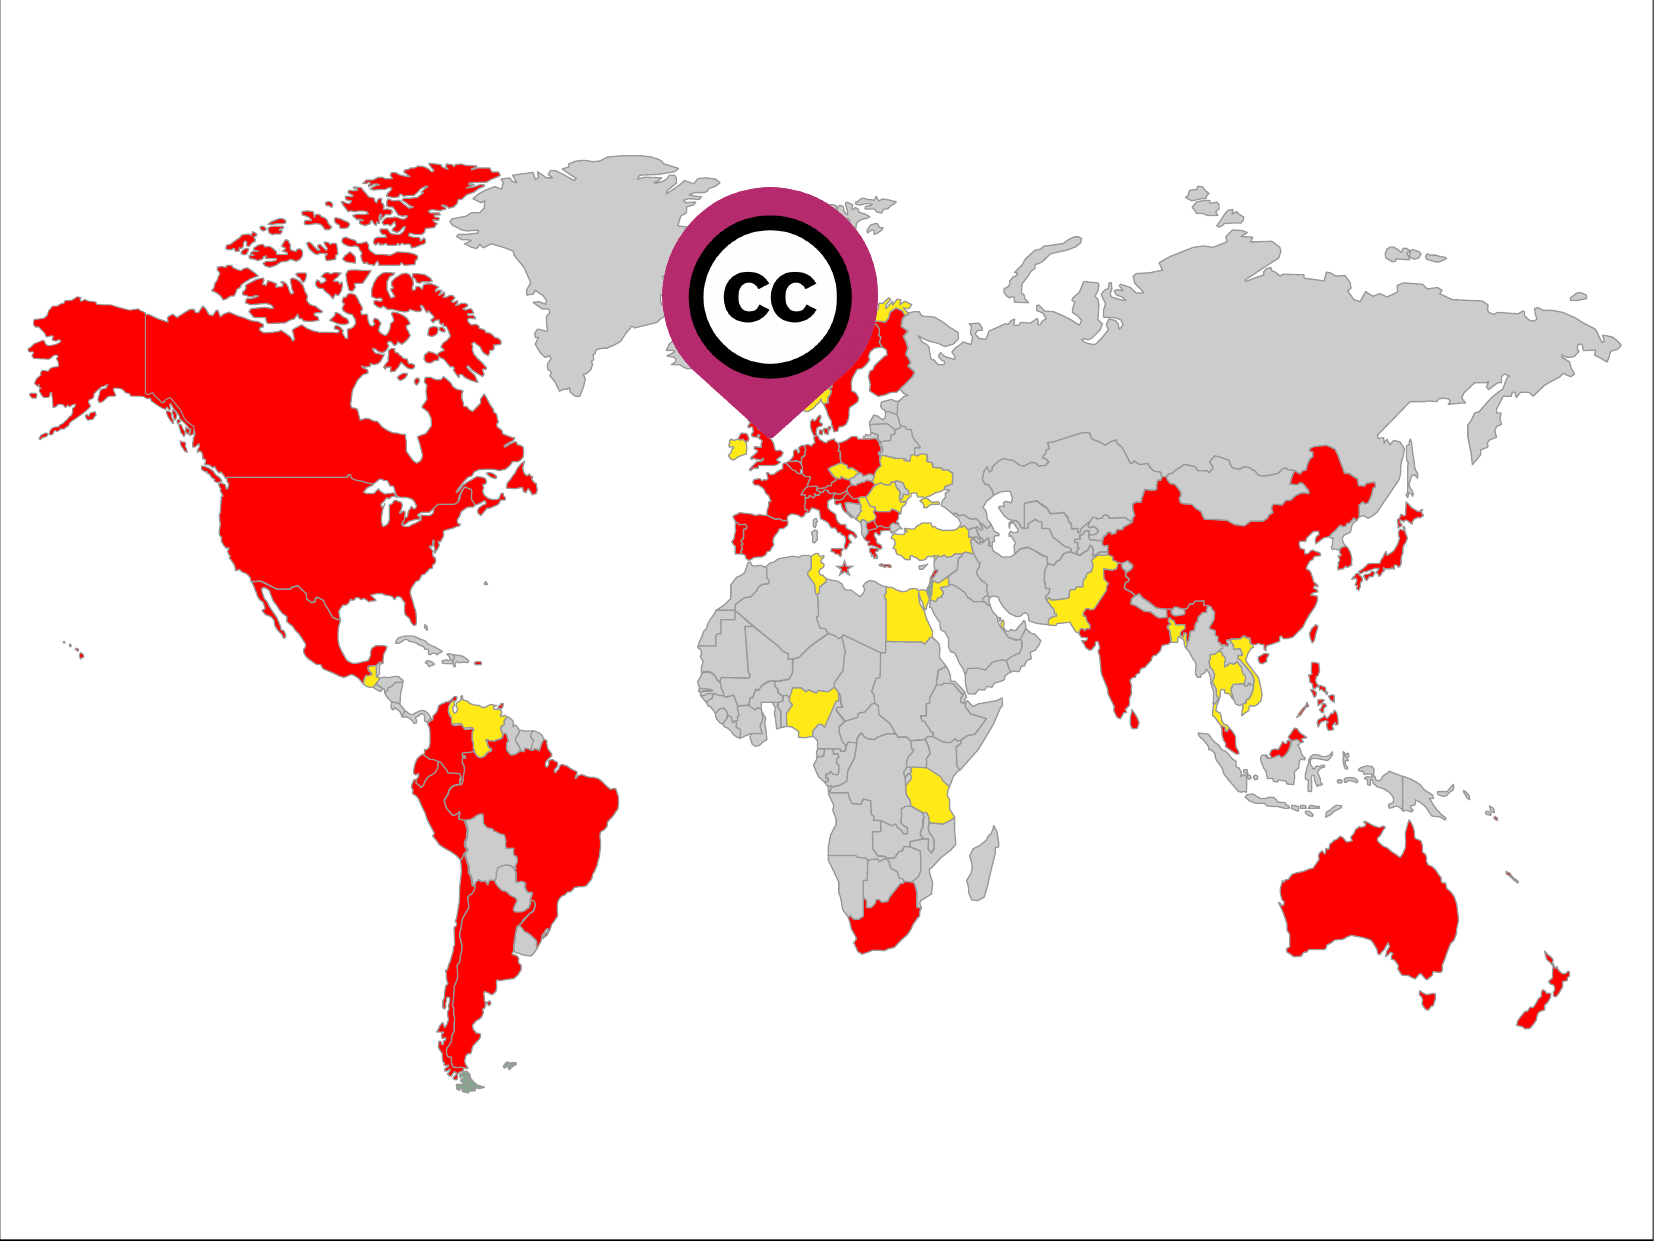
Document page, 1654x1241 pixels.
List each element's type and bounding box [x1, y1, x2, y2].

text_box [329, 312, 349, 325]
text_box [503, 1061, 517, 1070]
text_box [397, 373, 408, 381]
text_box [259, 226, 284, 235]
text_box [728, 438, 749, 461]
text_box [395, 635, 443, 655]
text_box [697, 229, 1622, 955]
text_box [342, 251, 356, 264]
text_box [1516, 989, 1551, 1029]
text_box [242, 273, 323, 324]
text_box [345, 269, 372, 292]
text_box [442, 653, 469, 667]
text_box [1351, 501, 1424, 591]
text_box [1305, 811, 1314, 817]
text_box [836, 561, 853, 575]
text_box [1463, 790, 1470, 800]
text_box [1505, 871, 1519, 884]
text_box [1258, 653, 1270, 664]
text_box [1004, 236, 1082, 303]
text_box [1485, 805, 1495, 816]
text_box [813, 518, 818, 528]
text_box [1308, 805, 1320, 809]
text_box [811, 529, 818, 544]
text_box [1185, 186, 1220, 216]
text_box [1130, 709, 1140, 729]
text_box [248, 239, 303, 268]
text_box [325, 201, 333, 207]
text_box [1216, 209, 1244, 228]
text_box [486, 472, 497, 479]
text_box [341, 237, 418, 266]
text_box [414, 377, 420, 386]
text_box [425, 660, 435, 667]
text_box [1291, 805, 1299, 812]
text_box [506, 461, 538, 495]
text_box [1342, 751, 1349, 770]
text_box [341, 163, 501, 248]
text_box [1344, 777, 1358, 783]
text_box [830, 548, 843, 557]
text_box [302, 210, 332, 230]
text_box [1308, 662, 1335, 703]
text_box [1305, 751, 1333, 792]
text_box [1406, 439, 1418, 498]
text_box [27, 272, 619, 1094]
text_box [1245, 793, 1290, 809]
text_box [878, 199, 897, 214]
text_box [211, 265, 259, 301]
text_box [1309, 624, 1319, 643]
text_box [1278, 819, 1459, 980]
text_box [918, 563, 928, 570]
text_box [180, 440, 188, 453]
text_box [267, 218, 287, 225]
text_box [225, 231, 258, 252]
text_box [1425, 253, 1447, 262]
text_box [1419, 990, 1436, 1011]
text_box [1260, 728, 1307, 785]
text_box [1317, 710, 1339, 731]
text_box [1437, 784, 1454, 797]
text_box [1325, 805, 1342, 818]
text_box [29, 393, 37, 399]
text_box [1385, 247, 1422, 262]
text_box [306, 241, 339, 261]
text_box [1570, 292, 1587, 301]
text_box [315, 272, 343, 299]
text_box [1544, 951, 1570, 997]
text_box [879, 564, 892, 568]
text_box [240, 248, 249, 255]
text_box [1198, 732, 1252, 793]
text_box [966, 825, 999, 901]
text_box [1296, 702, 1309, 718]
text_box [1358, 765, 1446, 821]
text_box [449, 155, 679, 397]
text_box [676, 177, 721, 187]
picture [662, 187, 878, 438]
text_box [79, 652, 84, 660]
text_box [749, 438, 784, 471]
text_box [85, 411, 97, 421]
text_box [1317, 699, 1327, 713]
text_box [334, 217, 350, 229]
text_box [878, 224, 884, 233]
